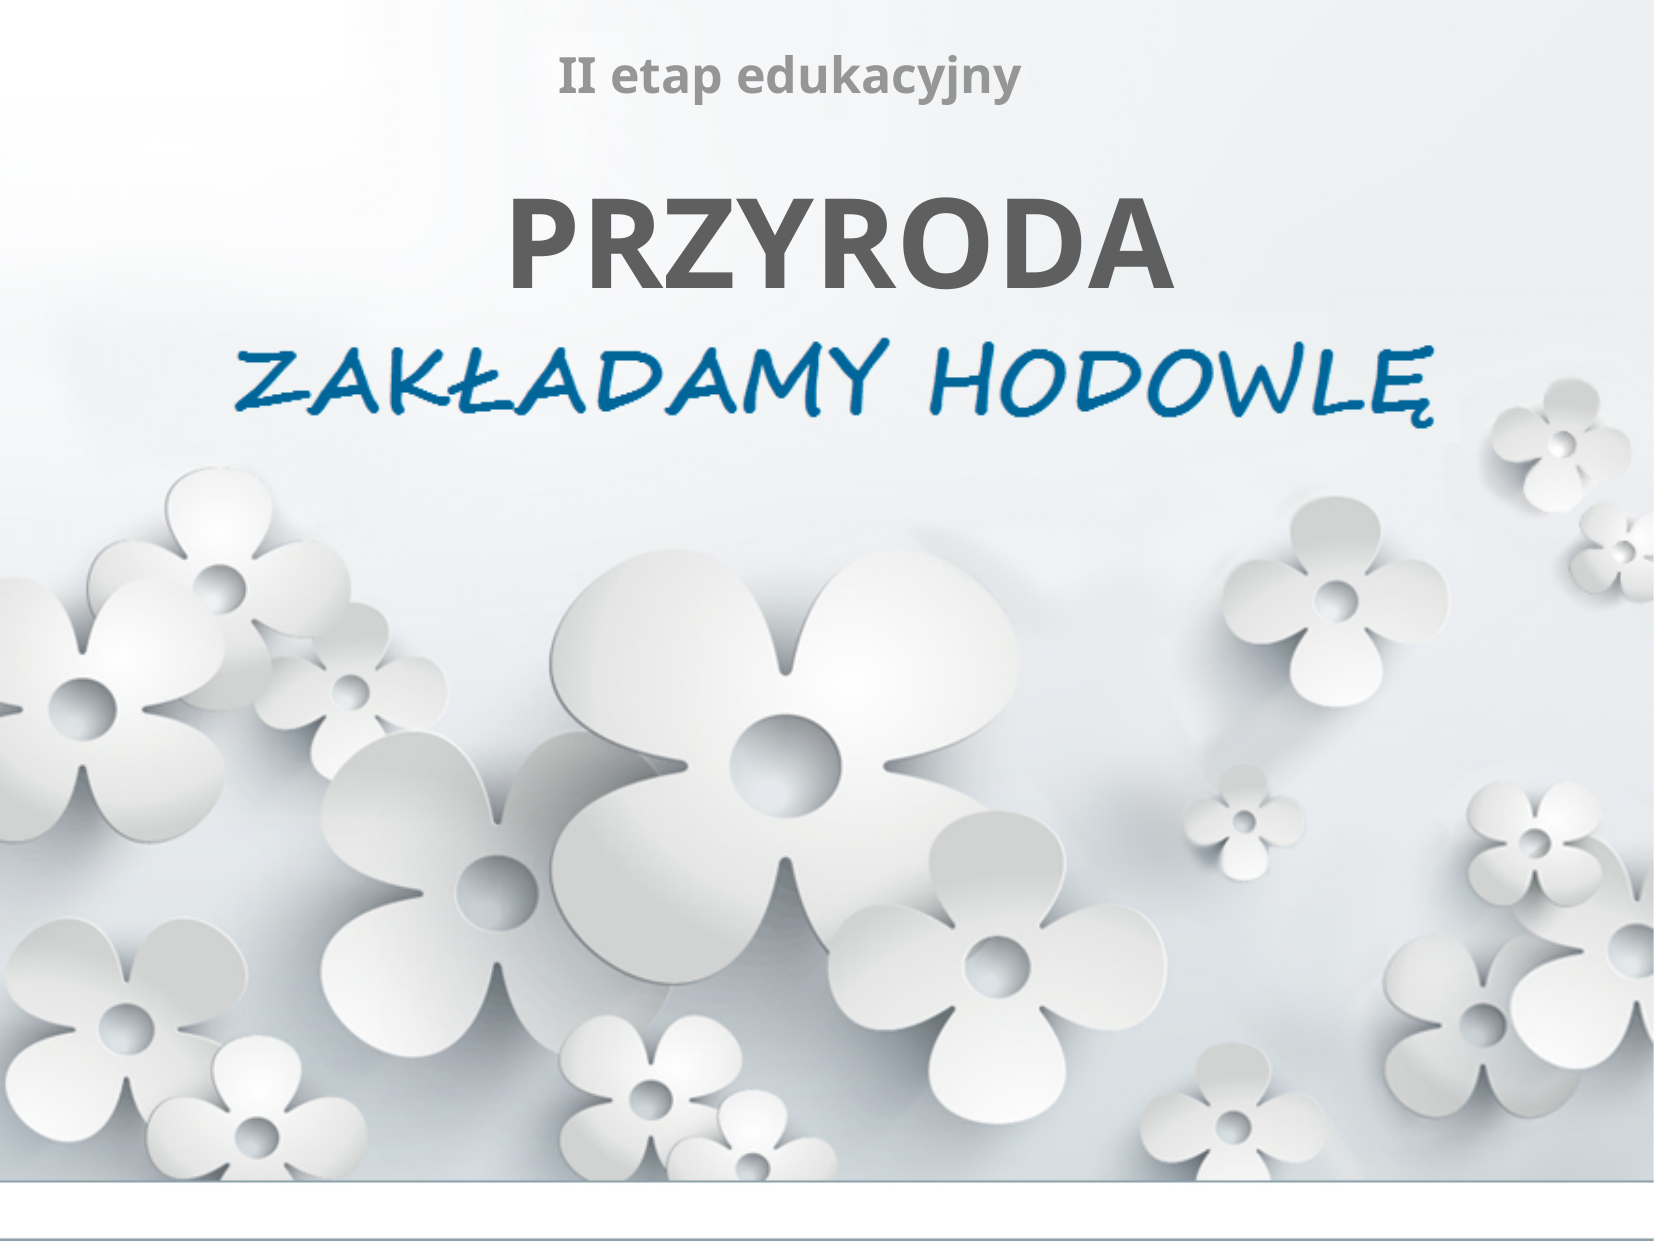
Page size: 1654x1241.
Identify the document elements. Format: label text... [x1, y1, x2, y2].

text_box II etap edukacyjny [543, 41, 1146, 113]
picture [0, 0, 1654, 1241]
text_box PRZYRODA [354, 169, 1324, 312]
chart [200, 312, 1460, 442]
